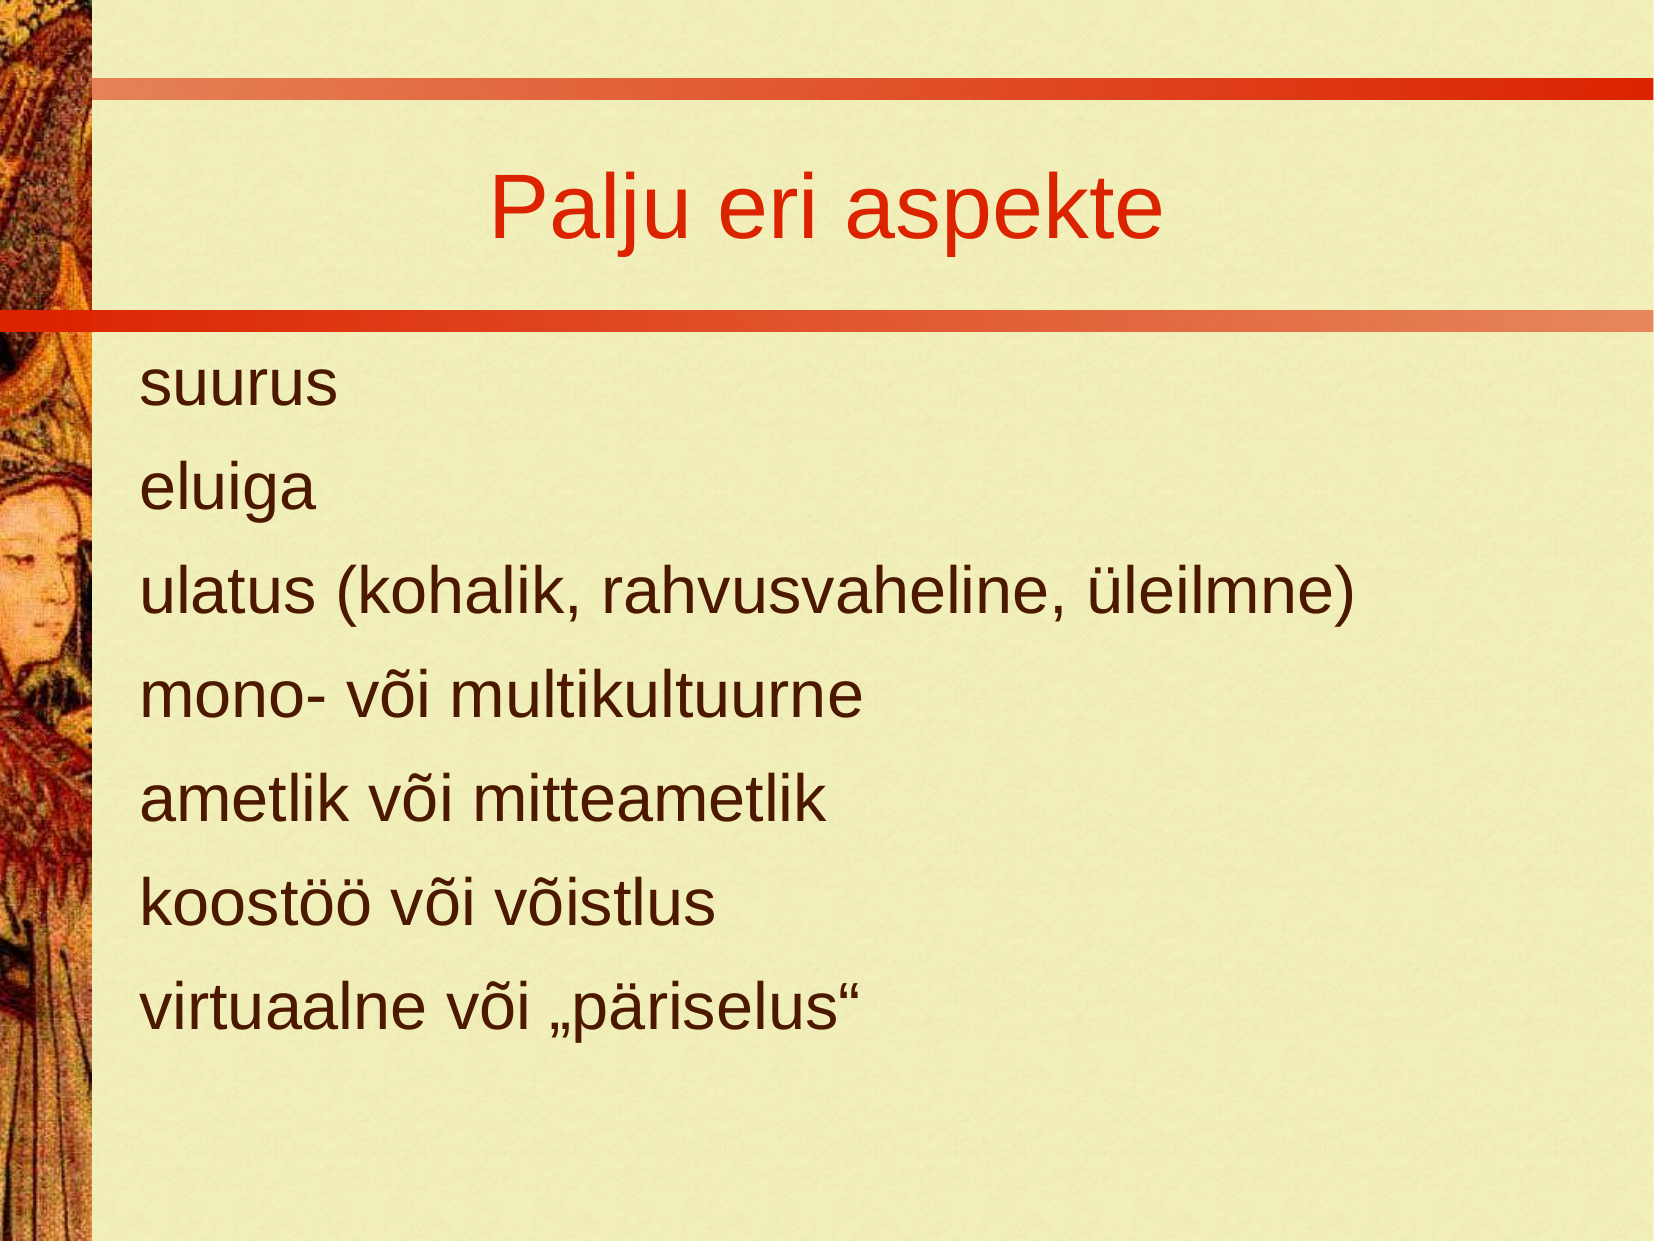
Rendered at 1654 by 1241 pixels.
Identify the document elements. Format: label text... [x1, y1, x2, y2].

picture [0, 0, 1654, 310]
list suurus eluiga ulatus (kohalik, rahvusvaheline, üleilmne) mono- või multikultuurne ametlik või mitteametlik koostöö või võistlus virtuaalne või „päriselus“ [121, 344, 1534, 1127]
title Palju eri aspekte [121, 102, 1534, 311]
picture [0, 332, 1654, 1241]
